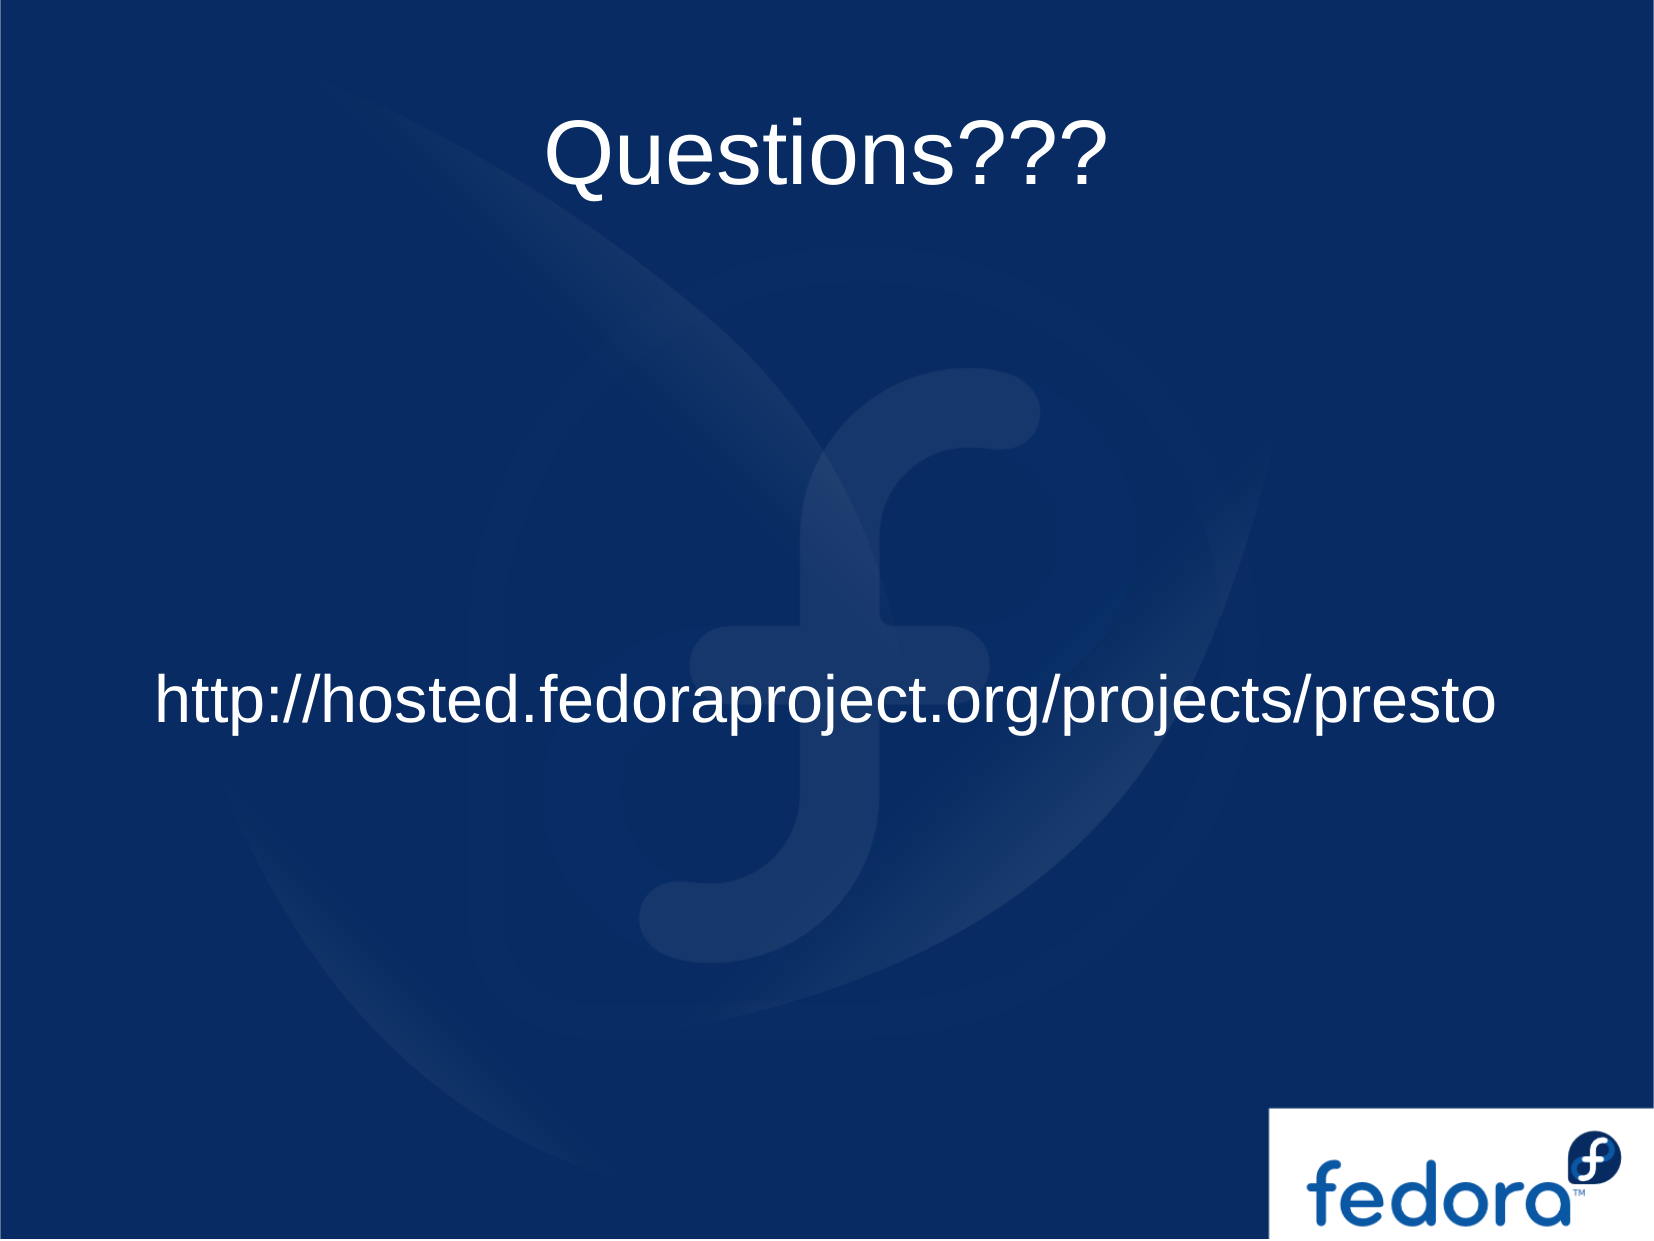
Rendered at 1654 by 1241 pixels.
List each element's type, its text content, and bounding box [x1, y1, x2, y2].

picture [0, 0, 1654, 1239]
subtitle http://hosted.fedoraproject.org/projects/presto [82, 297, 1571, 1102]
title Questions??? [82, 49, 1571, 257]
